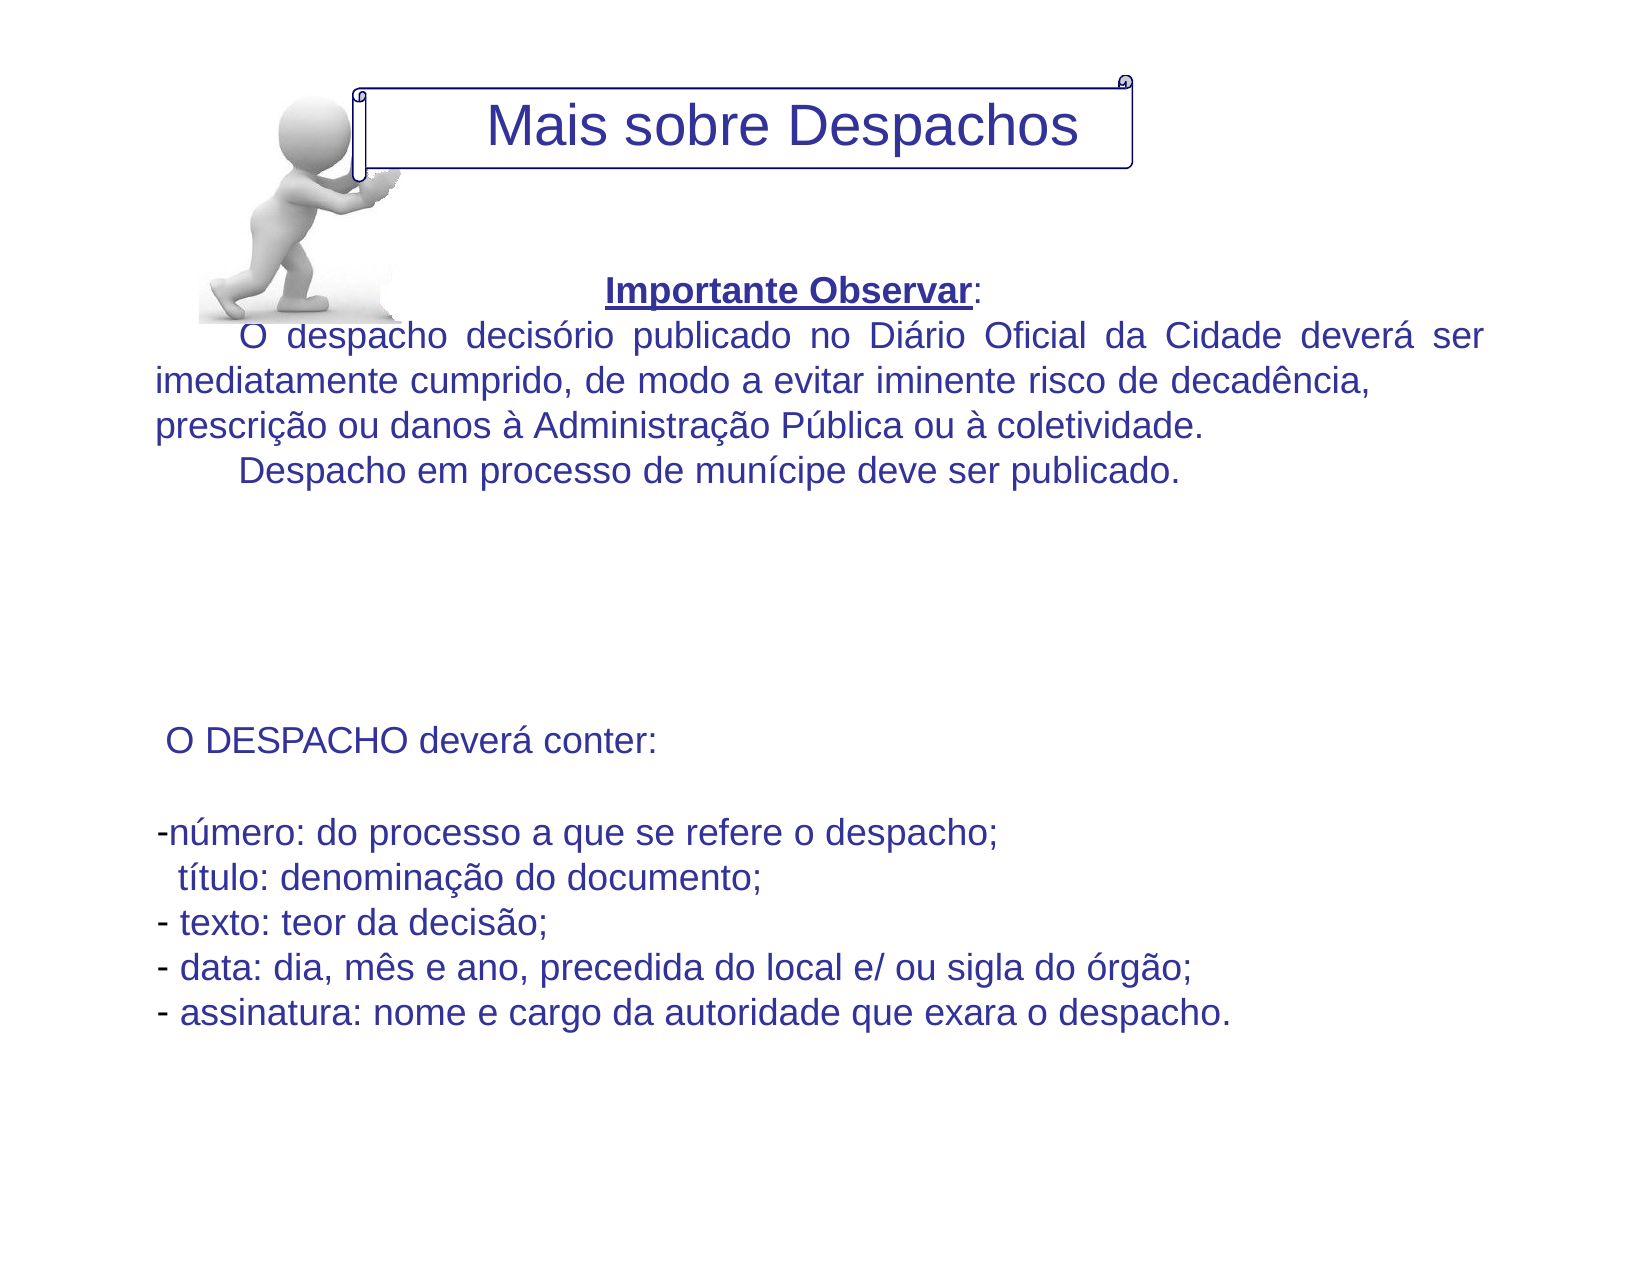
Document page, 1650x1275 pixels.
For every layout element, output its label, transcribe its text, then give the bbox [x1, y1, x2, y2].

title Mais sobre Despachos [483, 84, 1083, 160]
text_box O DESPACHO deverá conter: número: do processo a que se refere o despacho; título: denominação do documento; texto: teor da decisão; data: dia, mês e ano, precedida do local e/ ou sigla do órgão; assinatura: nome e cargo da autoridade que exara o despacho. [152, 713, 1236, 1034]
text_box [199, 74, 1134, 324]
text_box Importante Observar: O despacho decisório publicado no Diário Oficial da Cidade deverá ser imediatamente cumprido, de modo a evitar iminente risco de decadência, prescrição ou danos à Administração Pública ou à coletividade. Despacho em processo de munícipe deve ser publicado. [152, 263, 1504, 494]
